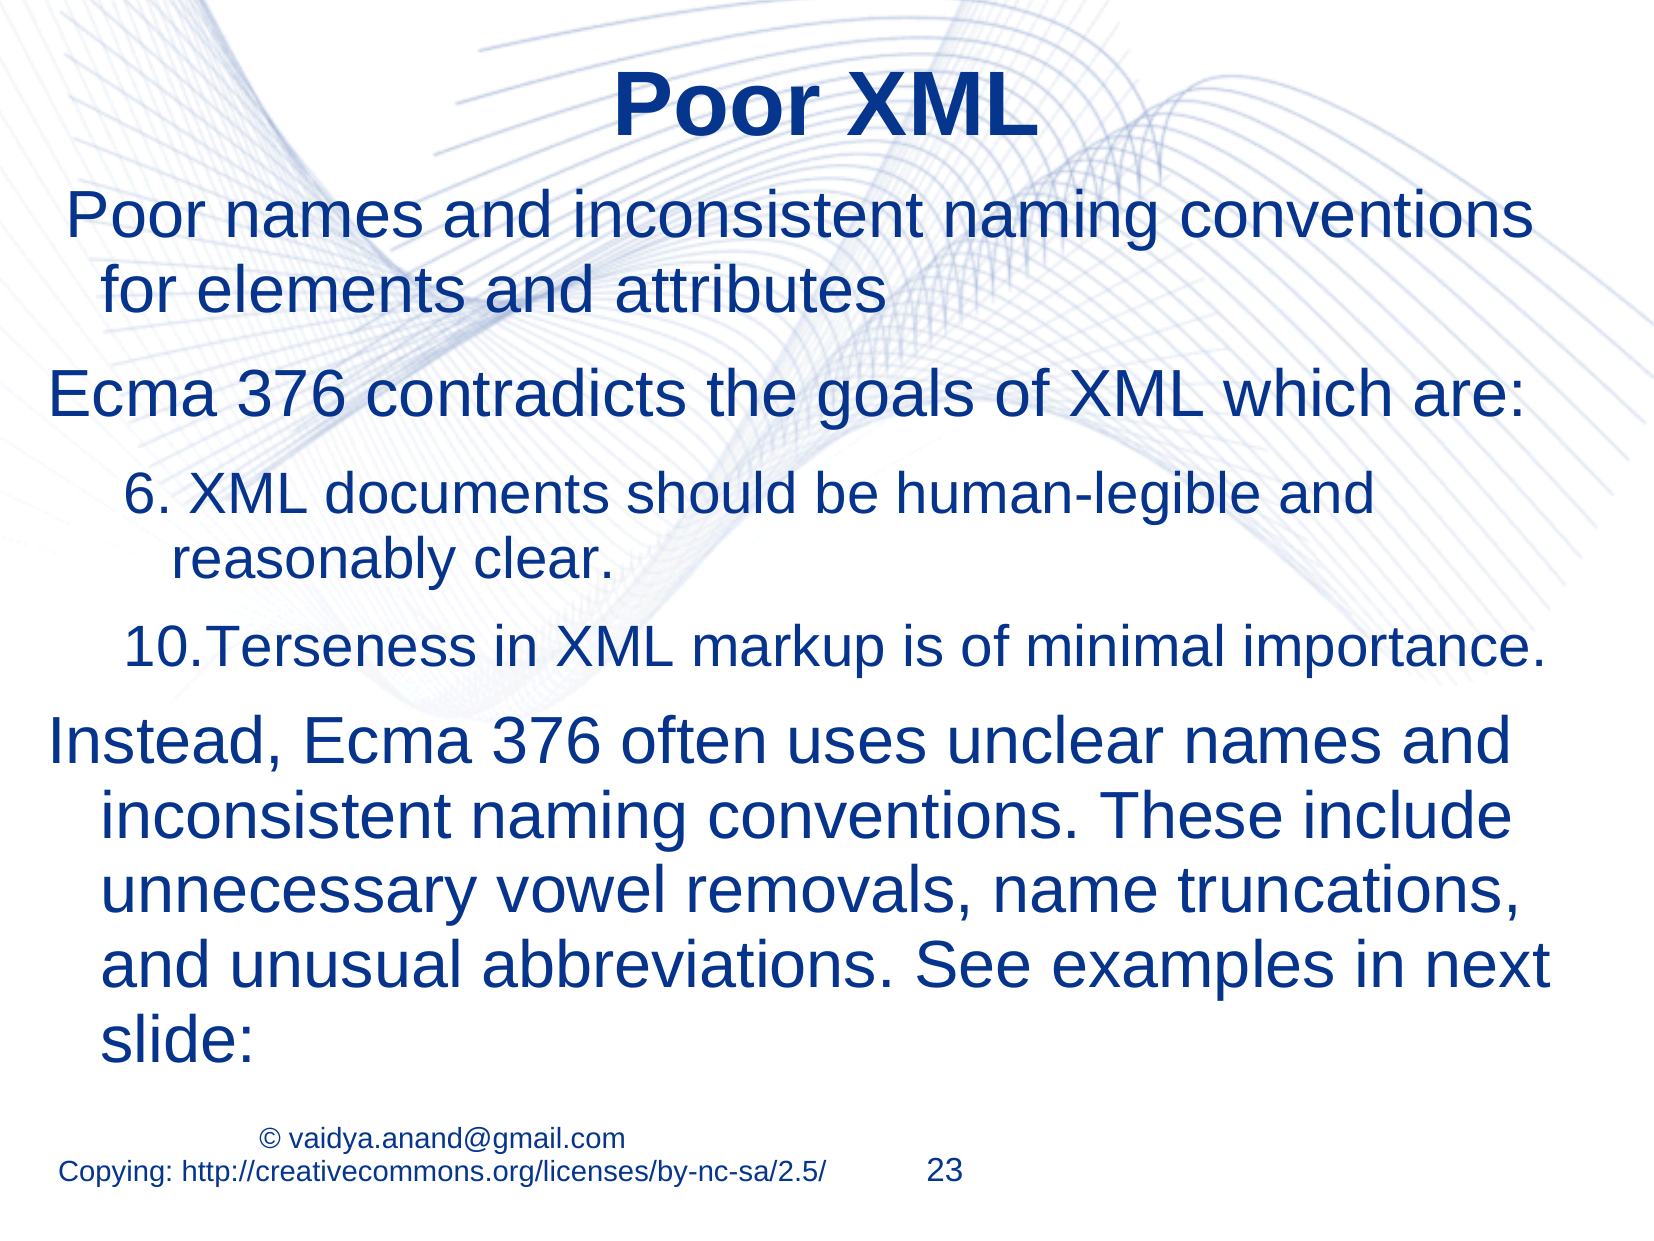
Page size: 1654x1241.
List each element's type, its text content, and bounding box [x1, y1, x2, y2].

picture [0, 0, 1654, 1241]
title Poor XML [29, 36, 1625, 170]
list Poor names and inconsistent naming conventions for elements and attributes Ecma 376 contradicts the goals of XML which are: 6. XML documents should be human-legible and reasonably clear. 10.Terseness in XML markup is of minimal importance. Instead, Ecma 376 often uses unclear names and inconsistent naming conventions. These include unnecessary vowel removals, name truncations, and unusual abbreviations. See examples in next slide: [29, 177, 1625, 1108]
